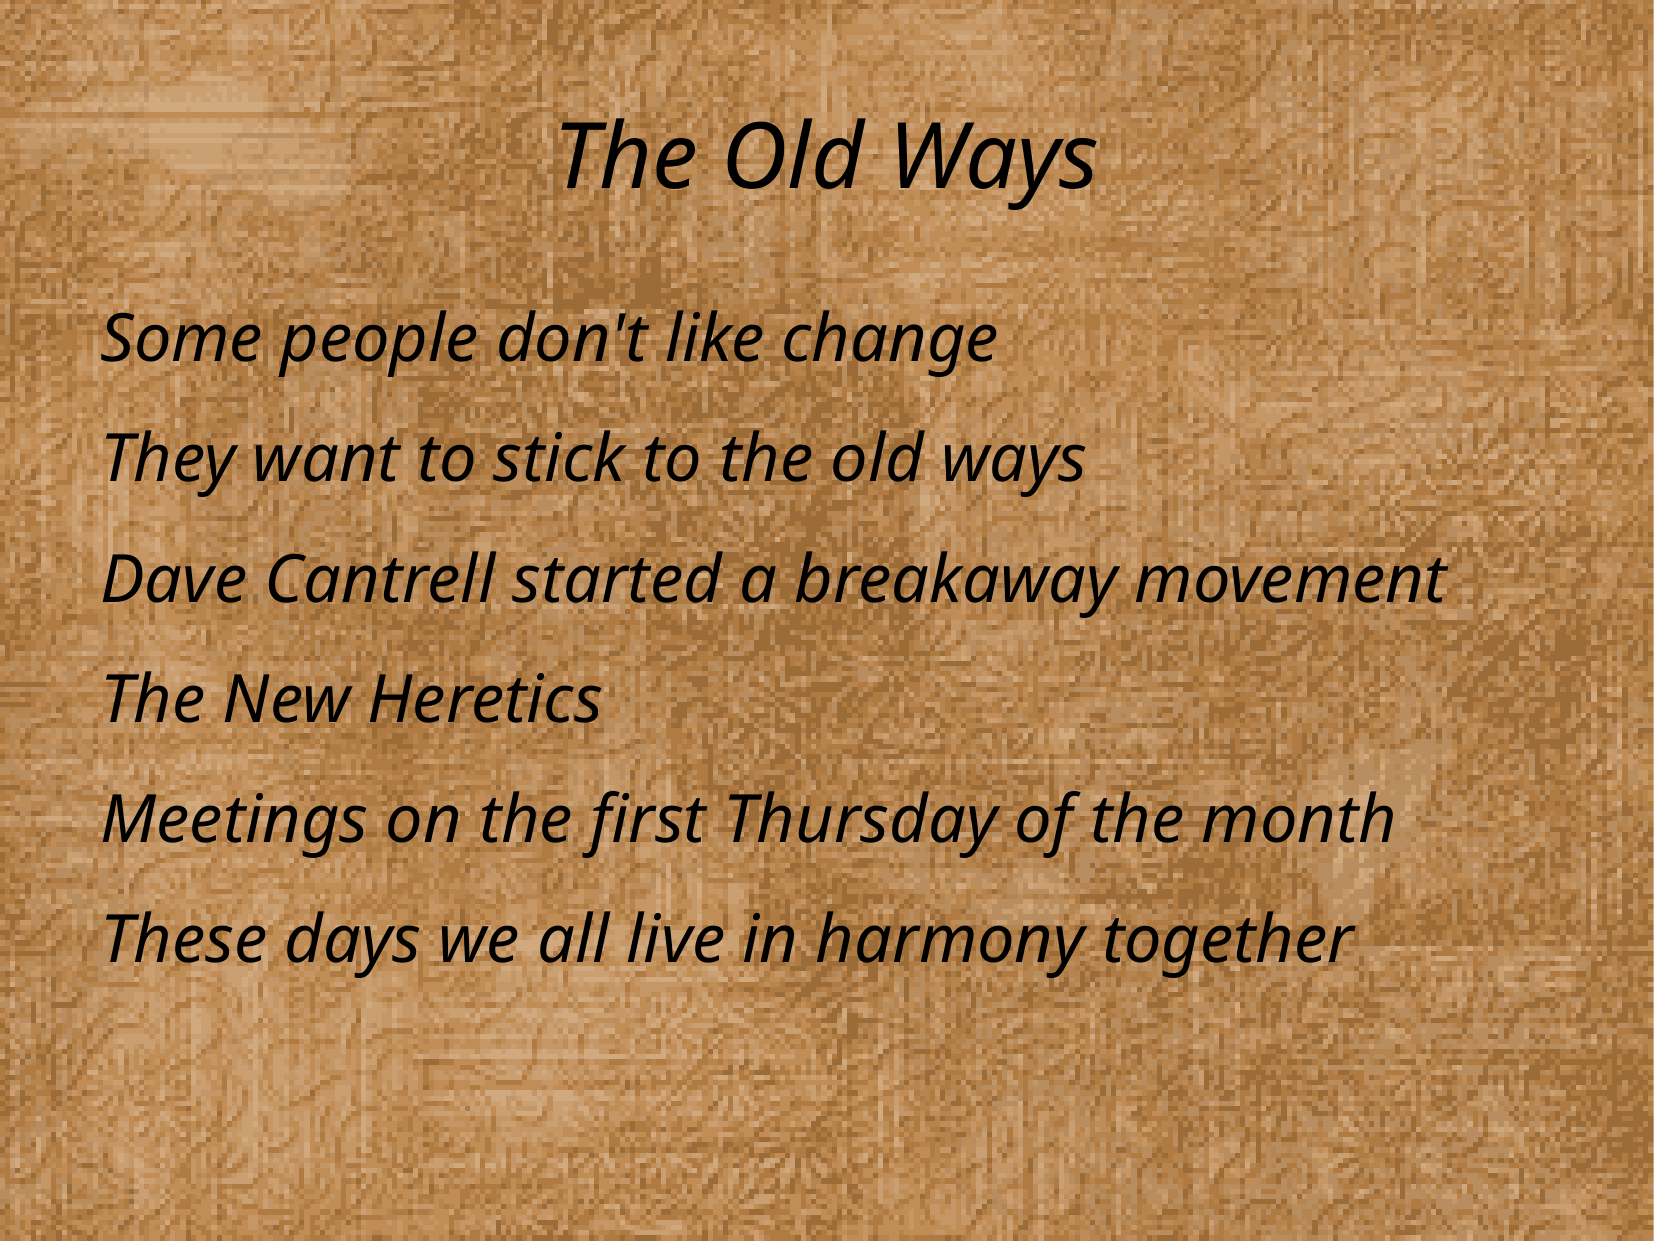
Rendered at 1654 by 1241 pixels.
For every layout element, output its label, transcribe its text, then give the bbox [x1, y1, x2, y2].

list Some people don't like change They want to stick to the old ways Dave Cantrell started a breakaway movement The New Heretics Meetings on the first Thursday of the month These days we all live in harmony together [82, 290, 1571, 1094]
picture [0, 0, 1654, 1241]
title The Old Ways [82, 56, 1571, 250]
